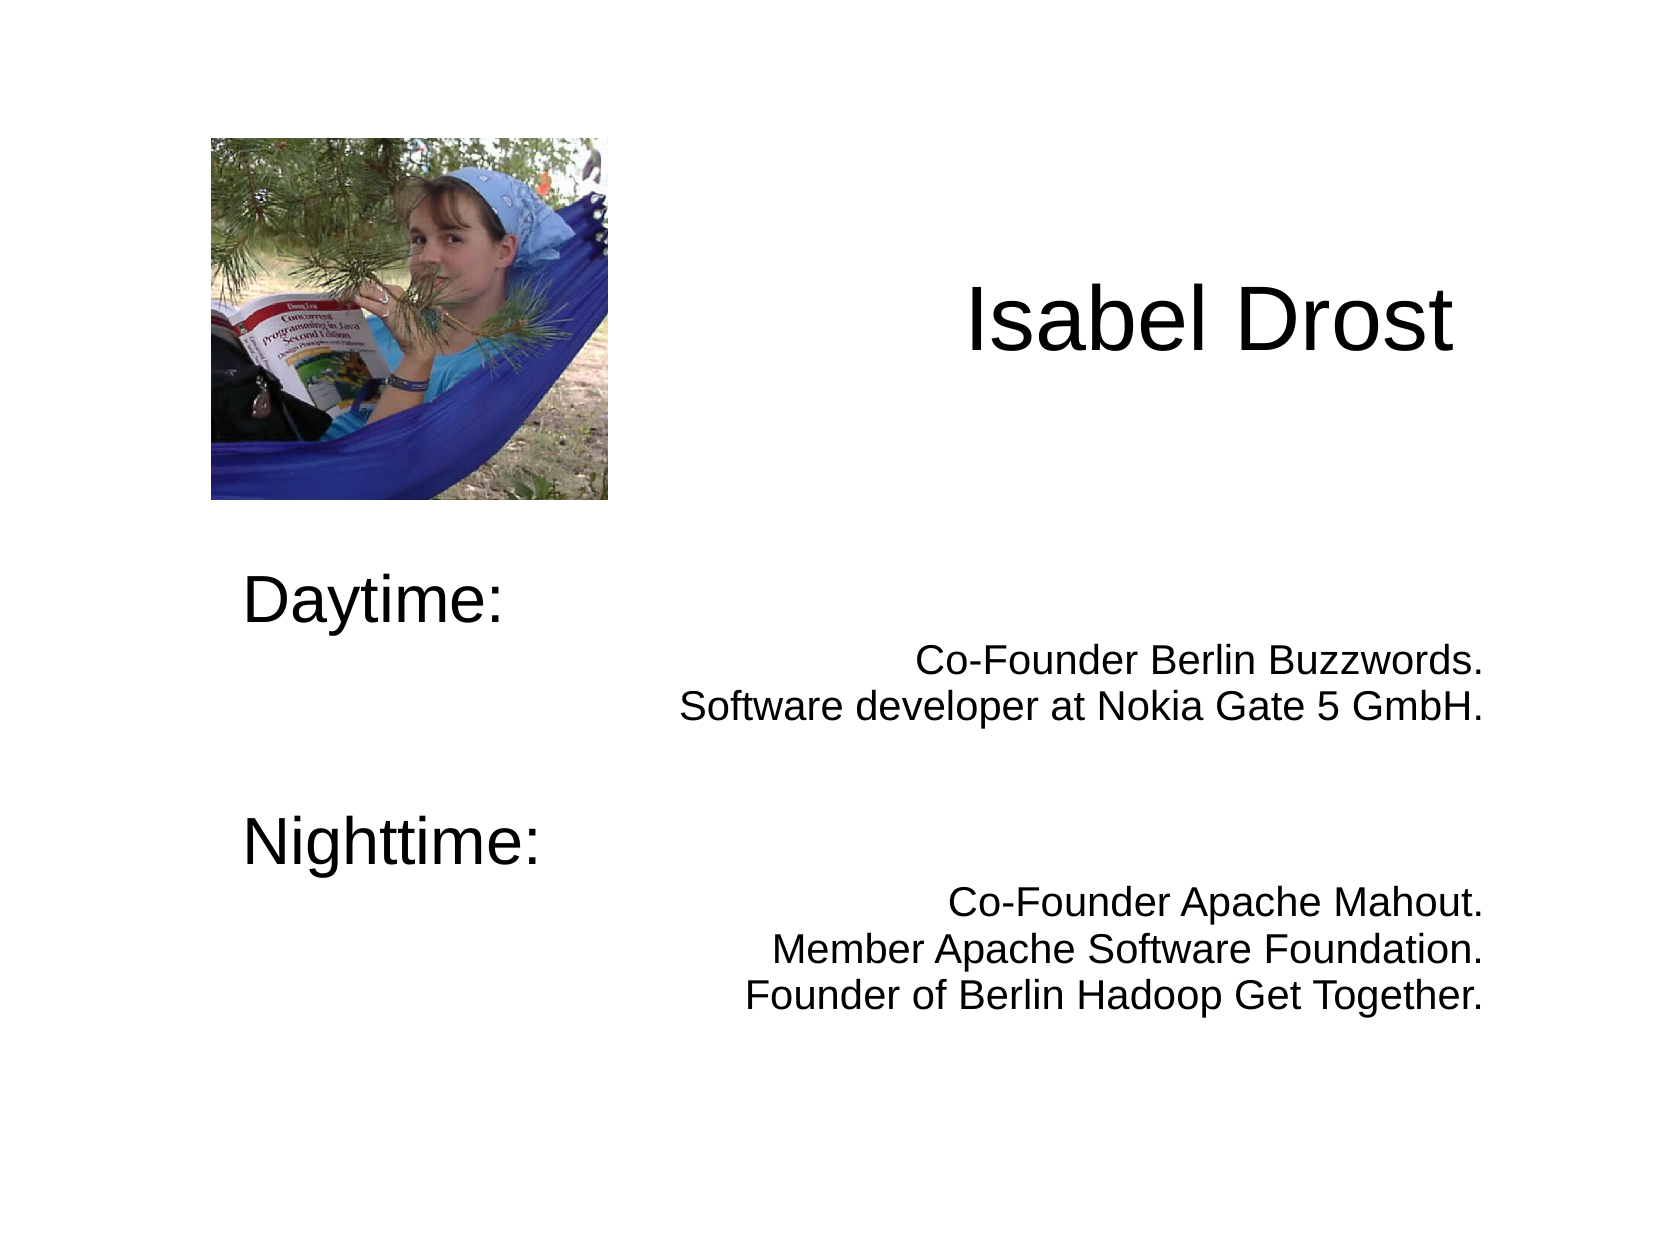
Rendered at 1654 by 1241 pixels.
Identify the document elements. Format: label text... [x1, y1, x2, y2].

text_box Isabel Drost [949, 259, 1469, 378]
picture [211, 138, 608, 500]
text_box Daytime: Co-Founder Berlin Buzzwords. Software developer at Nokia Gate 5 GmbH. Nighttime: Co-Founder Apache Mahout. Member Apache Software Foundation. Founder of Berlin Hadoop Get Together. [227, 554, 1517, 1091]
